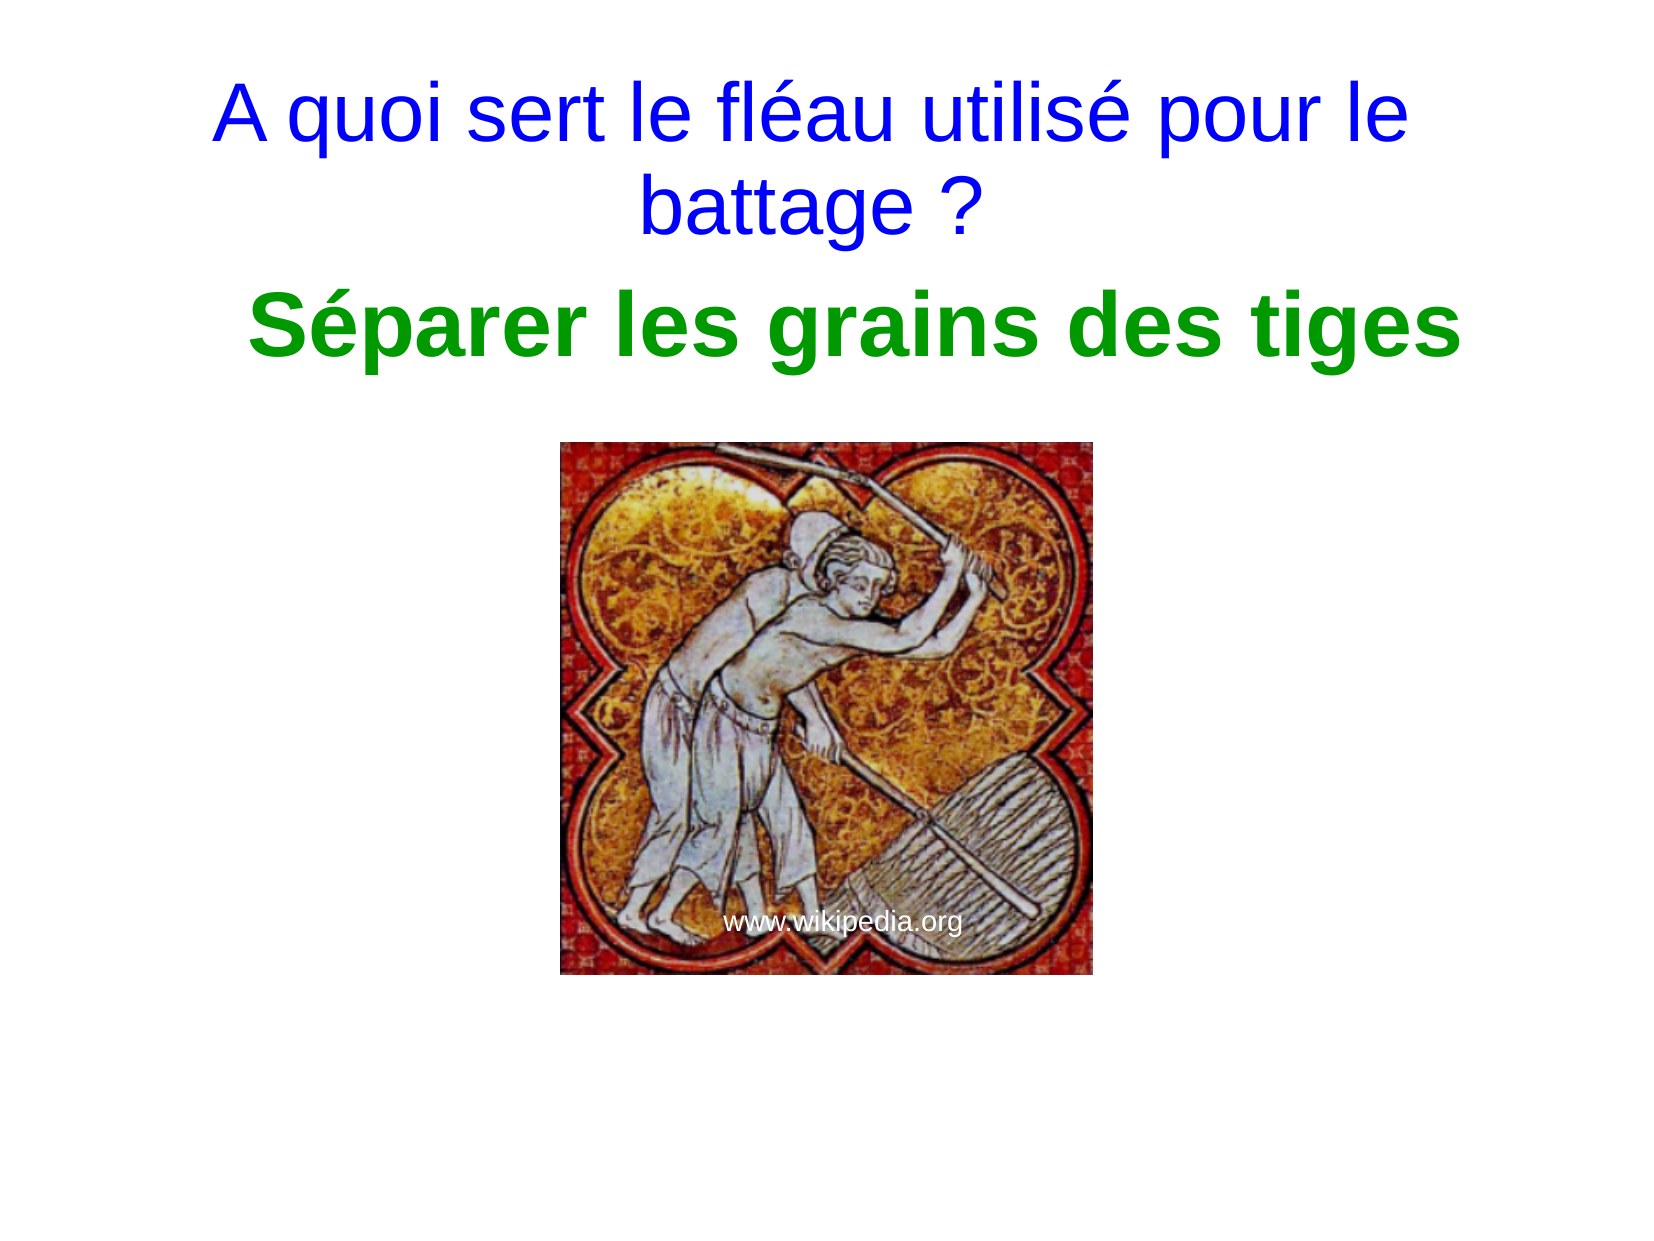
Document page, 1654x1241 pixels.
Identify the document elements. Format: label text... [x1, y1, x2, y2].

picture [560, 442, 1093, 975]
text_box A quoi sert le fléau utilisé pour le battage ? [29, 59, 1595, 260]
text_box www.wikipedia.org [708, 897, 1004, 945]
text_box Séparer les grains des tiges [88, 265, 1625, 384]
